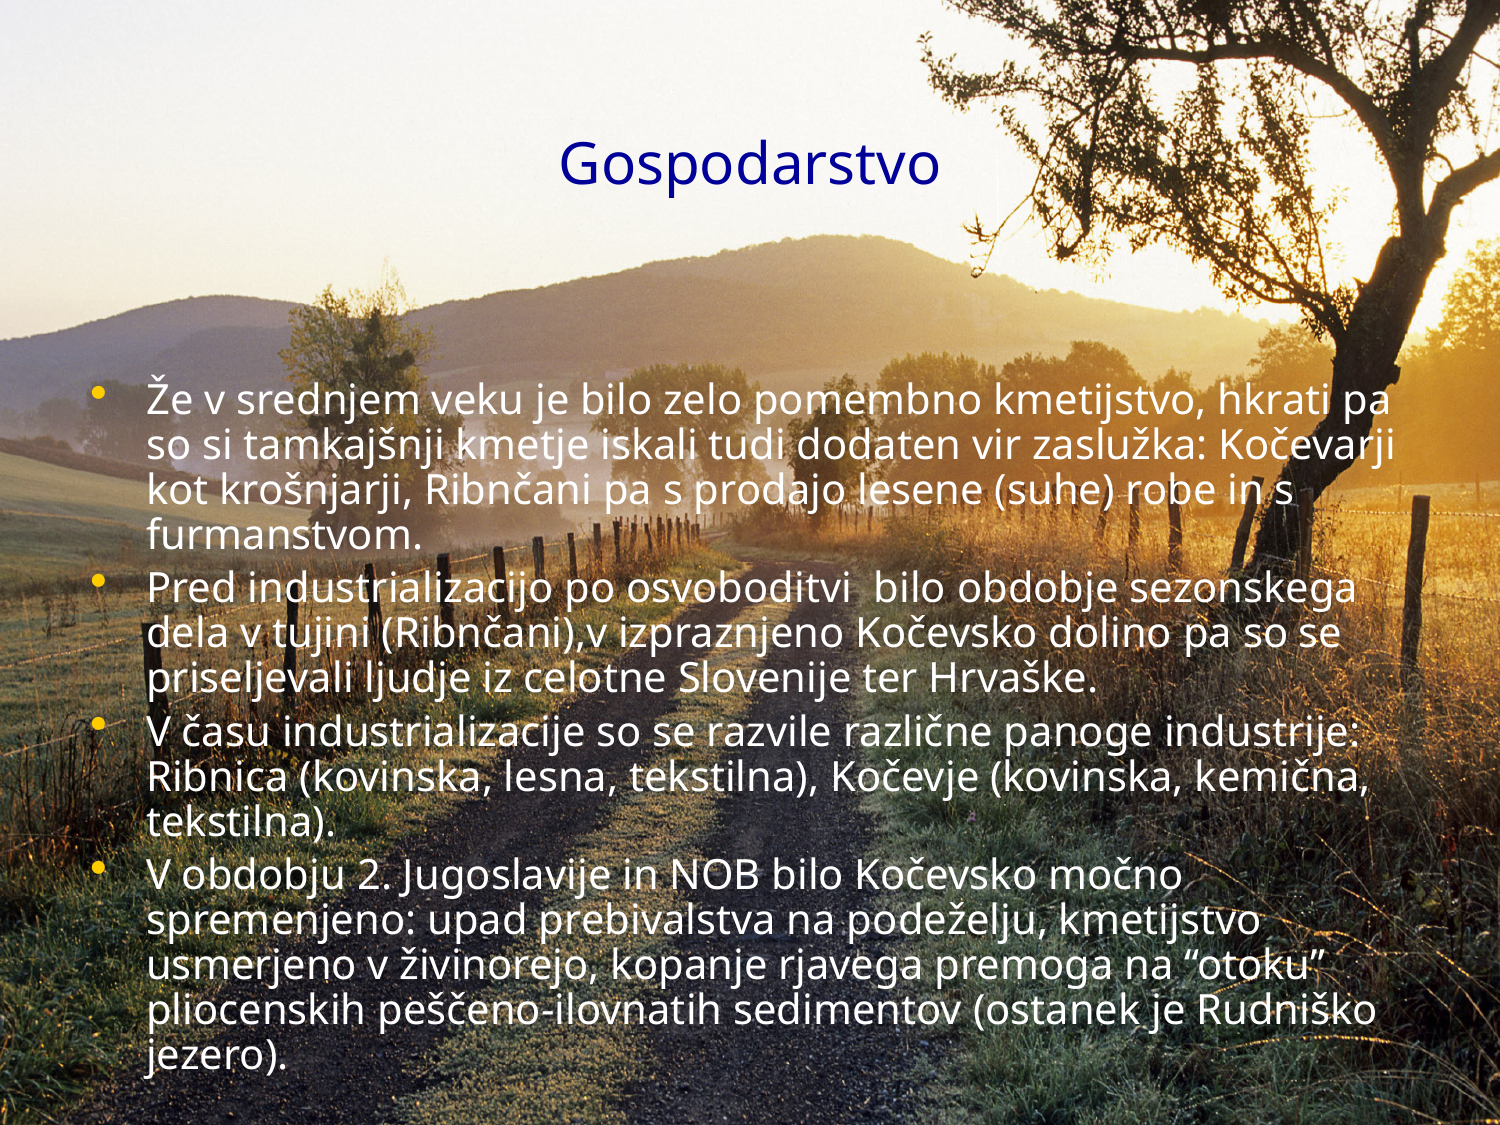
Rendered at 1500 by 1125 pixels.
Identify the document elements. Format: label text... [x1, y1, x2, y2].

picture [0, 0, 1500, 1125]
list Že v srednjem veku je bilo zelo pomembno kmetijstvo, hkrati pa so si tamkajšnji kmetje iskali tudi dodaten vir zaslužka: Kočevarji kot krošnjarji, Ribnčani pa s prodajo lesene (suhe) robe in s furmanstvom. Pred industrializacijo po osvoboditvi bilo obdobje sezonskega dela v tujini (Ribnčani),v izpraznjeno Kočevsko dolino pa so se priseljevali ljudje iz celotne Slovenije ter Hrvaške. V času industrializacije so se razvile različne panoge industrije: Ribnica (kovinska, lesna, tekstilna), Kočevje (kovinska, kemična, tekstilna). V obdobju 2. Jugoslavije in NOB bilo Kočevsko močno spremenjeno: upad prebivalstva na podeželju, kmetijstvo usmerjeno v živinorejo, kopanje rjavega premoga na “otoku” pliocenskih peščeno-ilovnatih sedimentov (ostanek je Rudniško jezero). [75, 312, 1425, 988]
title Gospodarstvo [75, 47, 1425, 275]
